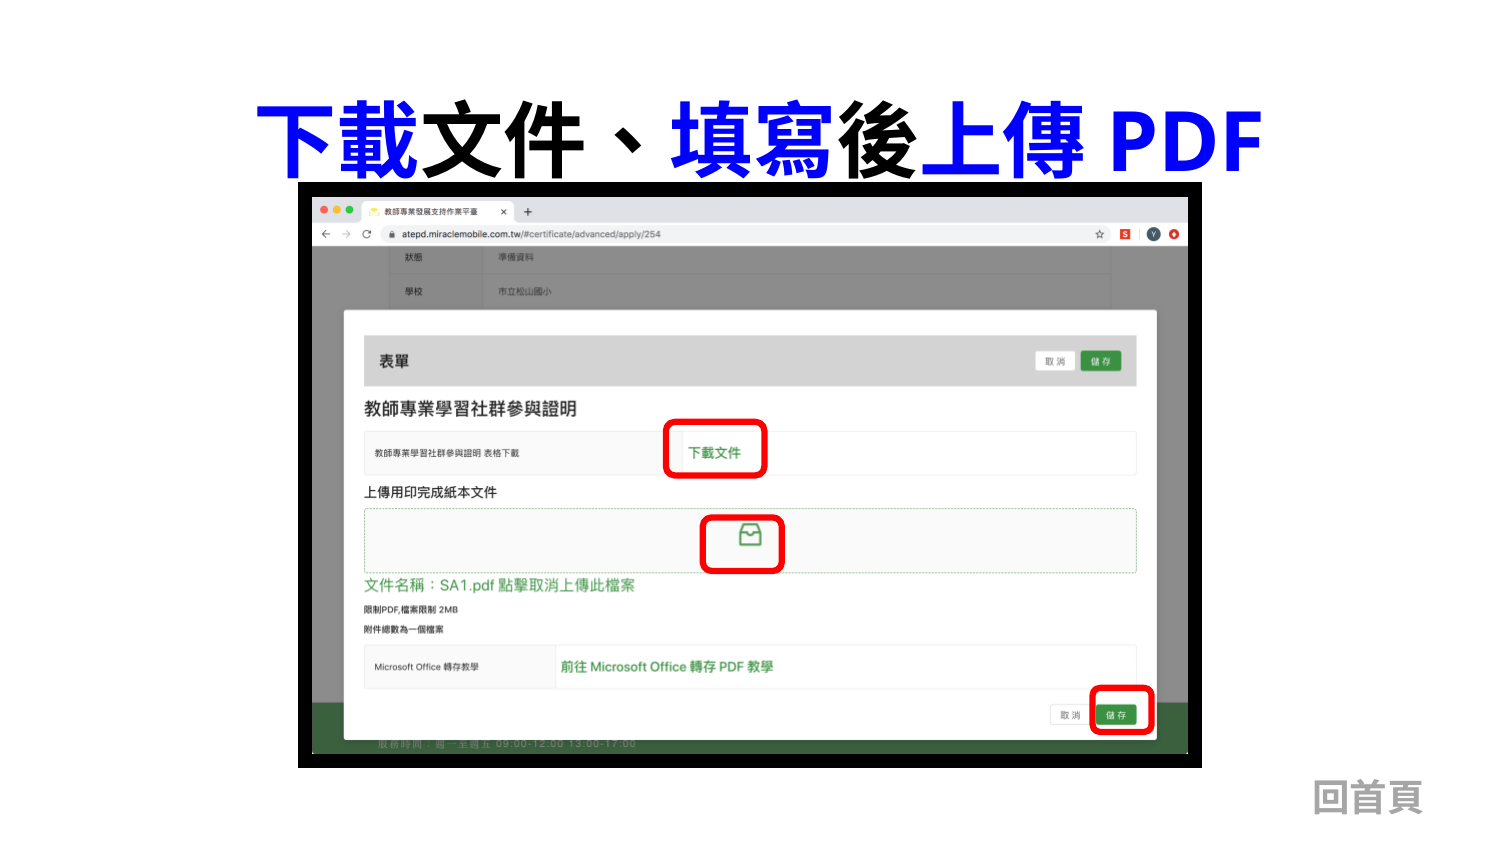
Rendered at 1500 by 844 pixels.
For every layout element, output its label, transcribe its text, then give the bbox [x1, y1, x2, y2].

title 下載文件、填寫後上傳PDF檔 [210, 80, 1329, 164]
picture [312, 196, 1188, 754]
